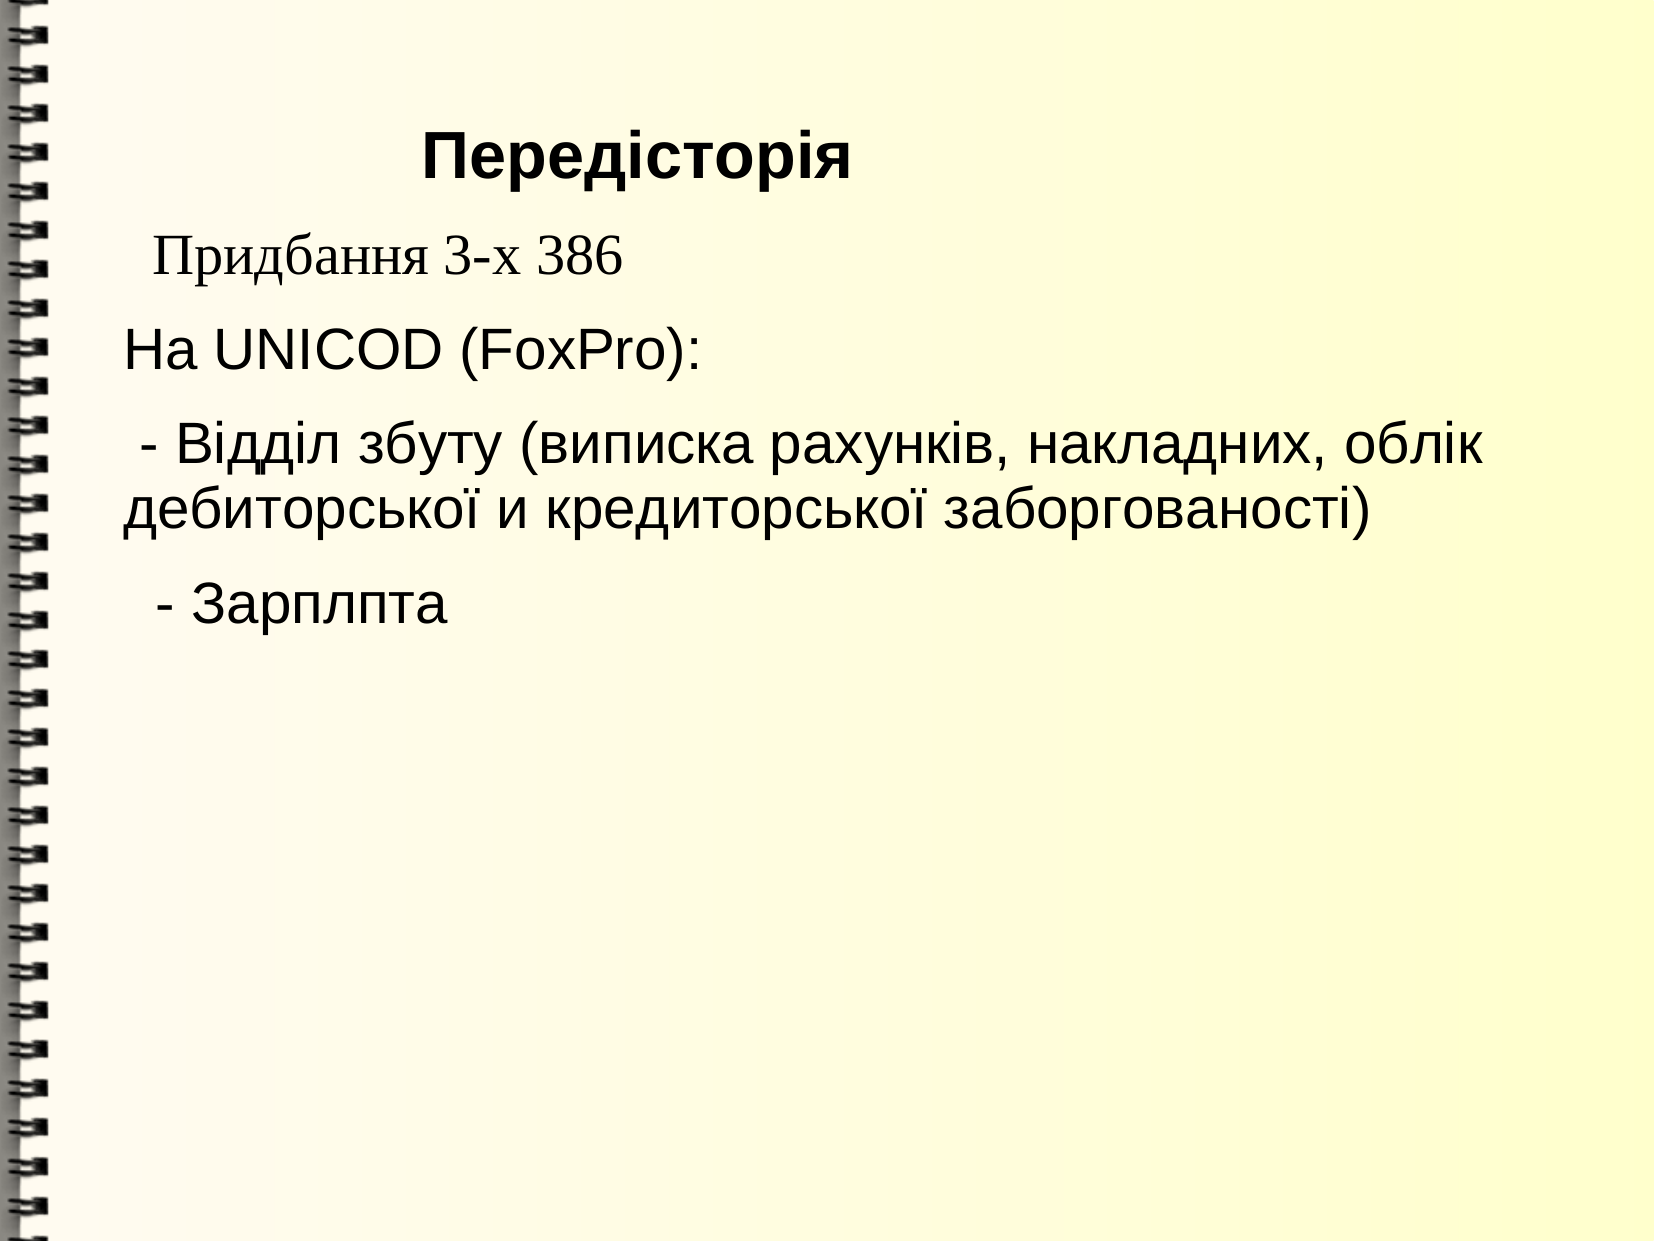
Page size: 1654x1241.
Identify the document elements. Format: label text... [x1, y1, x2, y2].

list Передісторія Придбання 3-х 386 На UNICOD (FoxPro): - Відділ збуту (виписка рахунків, накладних, облік дебиторської и кредиторської заборгованості) - Зарплпта [123, 118, 1536, 1018]
picture [0, 0, 1654, 1241]
chart [122, 324, 1538, 1107]
